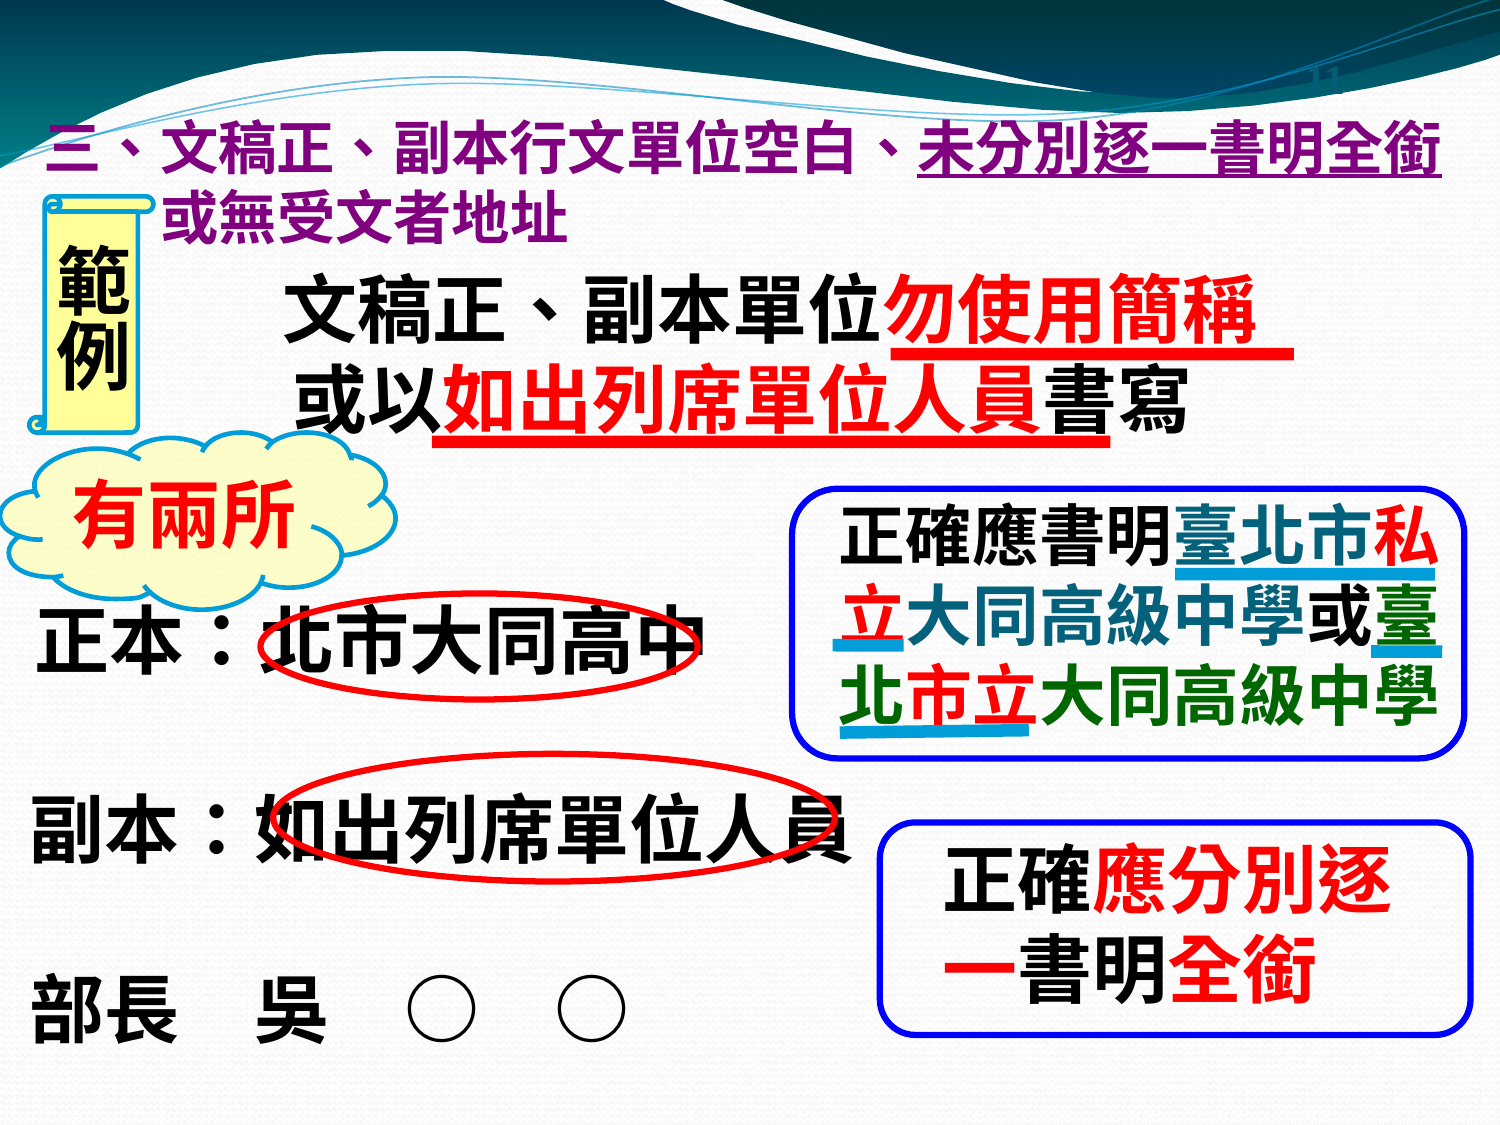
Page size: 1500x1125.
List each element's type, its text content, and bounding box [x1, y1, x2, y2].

text_box 正確應分別逐一書明全銜 [927, 824, 1417, 1021]
text_box 正確應書明臺北市私立大同高級中學或臺北市立大同高級中學 [814, 486, 1465, 742]
text_box 三、文稿正、副本行文單位空白、未分別逐一書明全銜 或無受文者地址 [44, 104, 1461, 249]
list 文稿正、副本單位勿使用簡稱或以如出列席單位人員書寫 [187, 255, 1299, 457]
text_box 範例 [29, 196, 154, 433]
text_box 副本：如出列席單位人員 部長 吳 ○ ○ [796, 685, 1314, 755]
text_box [1305, 42, 1431, 103]
text_box 副本：如出列席單位人員 部長 吳 ○ ○ [14, 685, 1314, 1060]
text_box 副本：如出列席單位人員 部長 吳 ○ ○ [350, 685, 608, 696]
text_box 正本：北市大同高中 [0, 586, 745, 692]
text_box 有兩所 [0, 432, 396, 610]
text_box 副本：如出列席單位人員 部長 吳 ○ ○ [883, 826, 1314, 1031]
text_box 正本：北市大同高中 [264, 597, 694, 685]
